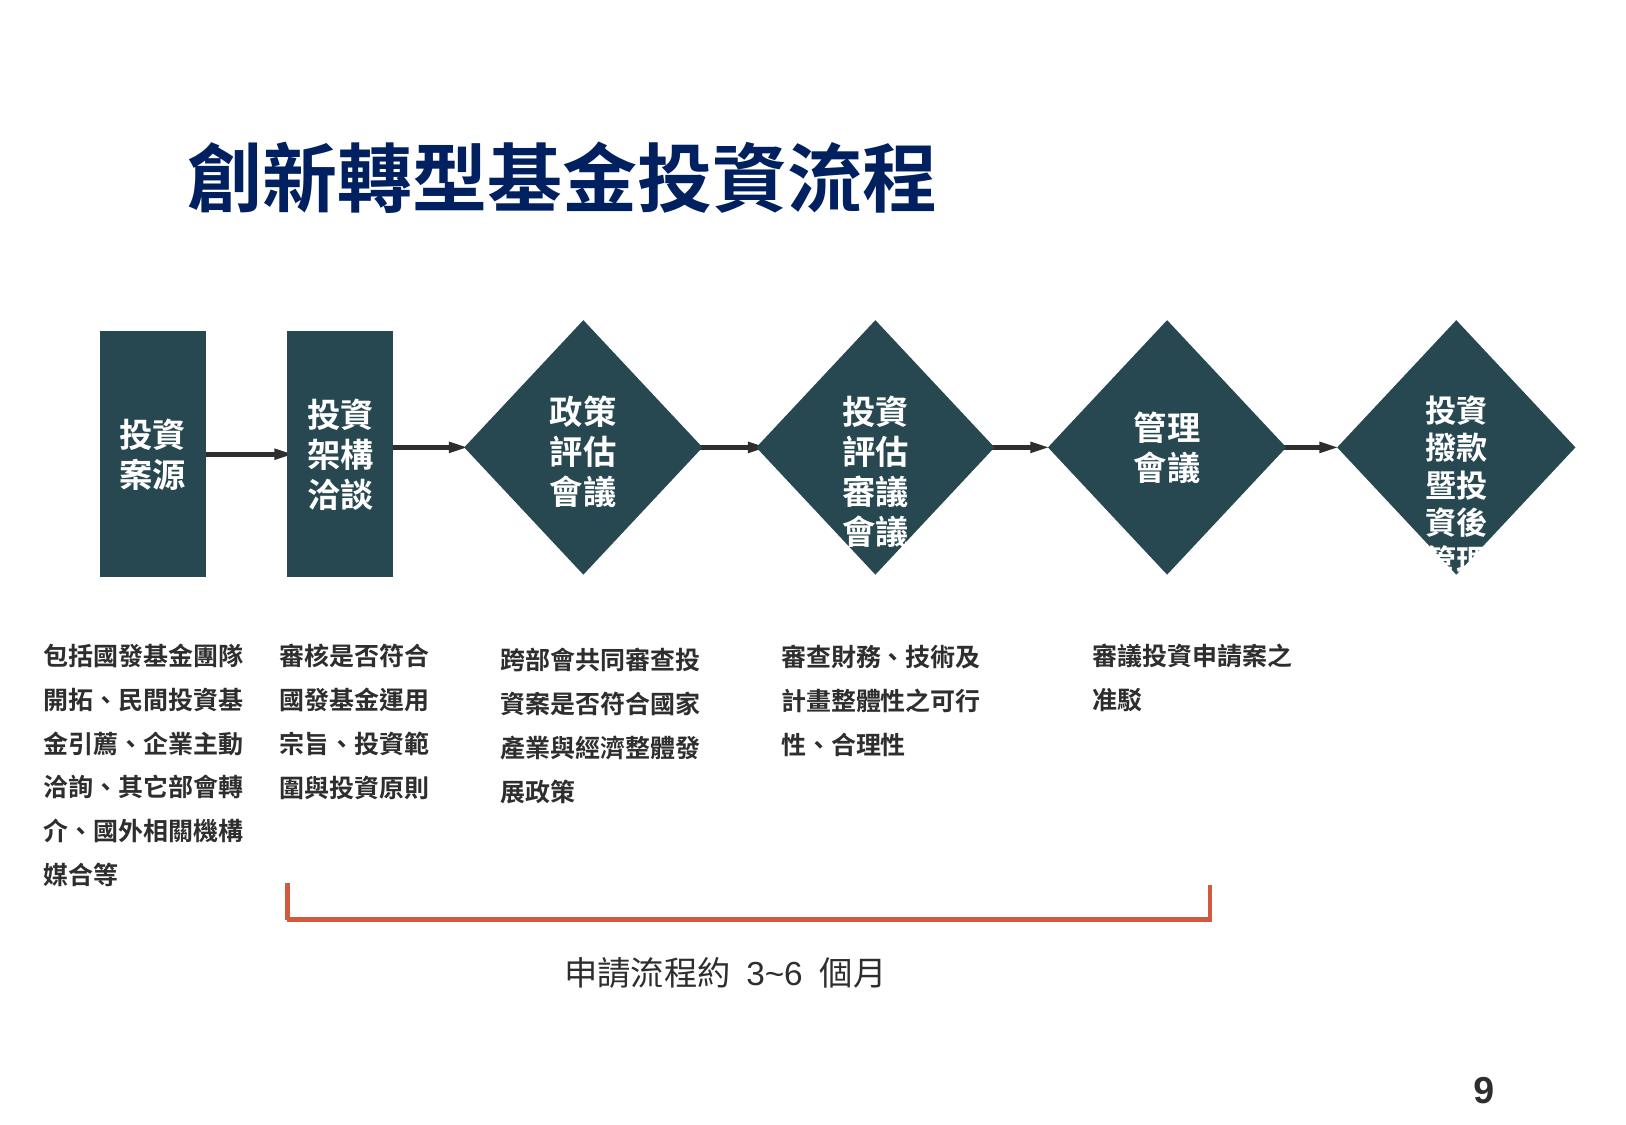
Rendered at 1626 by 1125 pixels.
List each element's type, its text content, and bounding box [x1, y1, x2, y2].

text_box 投資評估審議會議 [756, 320, 995, 575]
title 創新轉型基金投資流程 [172, 82, 1453, 271]
text_box 管理會議 [1047, 320, 1287, 575]
text_box 8 [1458, 1052, 1581, 1125]
text_box 政策評估會議 [464, 320, 703, 575]
text_box 審議投資申請案之准駁 [1077, 619, 1309, 722]
text_box 投資撥款暨投資後管理 [1337, 320, 1576, 575]
text_box 投資架構洽談 [287, 331, 393, 577]
text_box 審核是否符合國發基金運用宗旨、投資範圍與投資原則 [264, 619, 457, 809]
text_box 申請流程約 3~6 個月 [392, 936, 1059, 1001]
text_box 投資案源 [100, 331, 206, 577]
text_box 審查財務、技術及計畫整體性之可行性、合理性 [766, 620, 1015, 767]
text_box 跨部會共同審查投資案是否符合國家產業與經濟整體發展政策 [485, 623, 718, 814]
text_box 包括國發基金團隊開拓、民間投資基金引薦、企業主動洽詢、其它部會轉介、國外相關機構媒合等 [28, 619, 262, 900]
